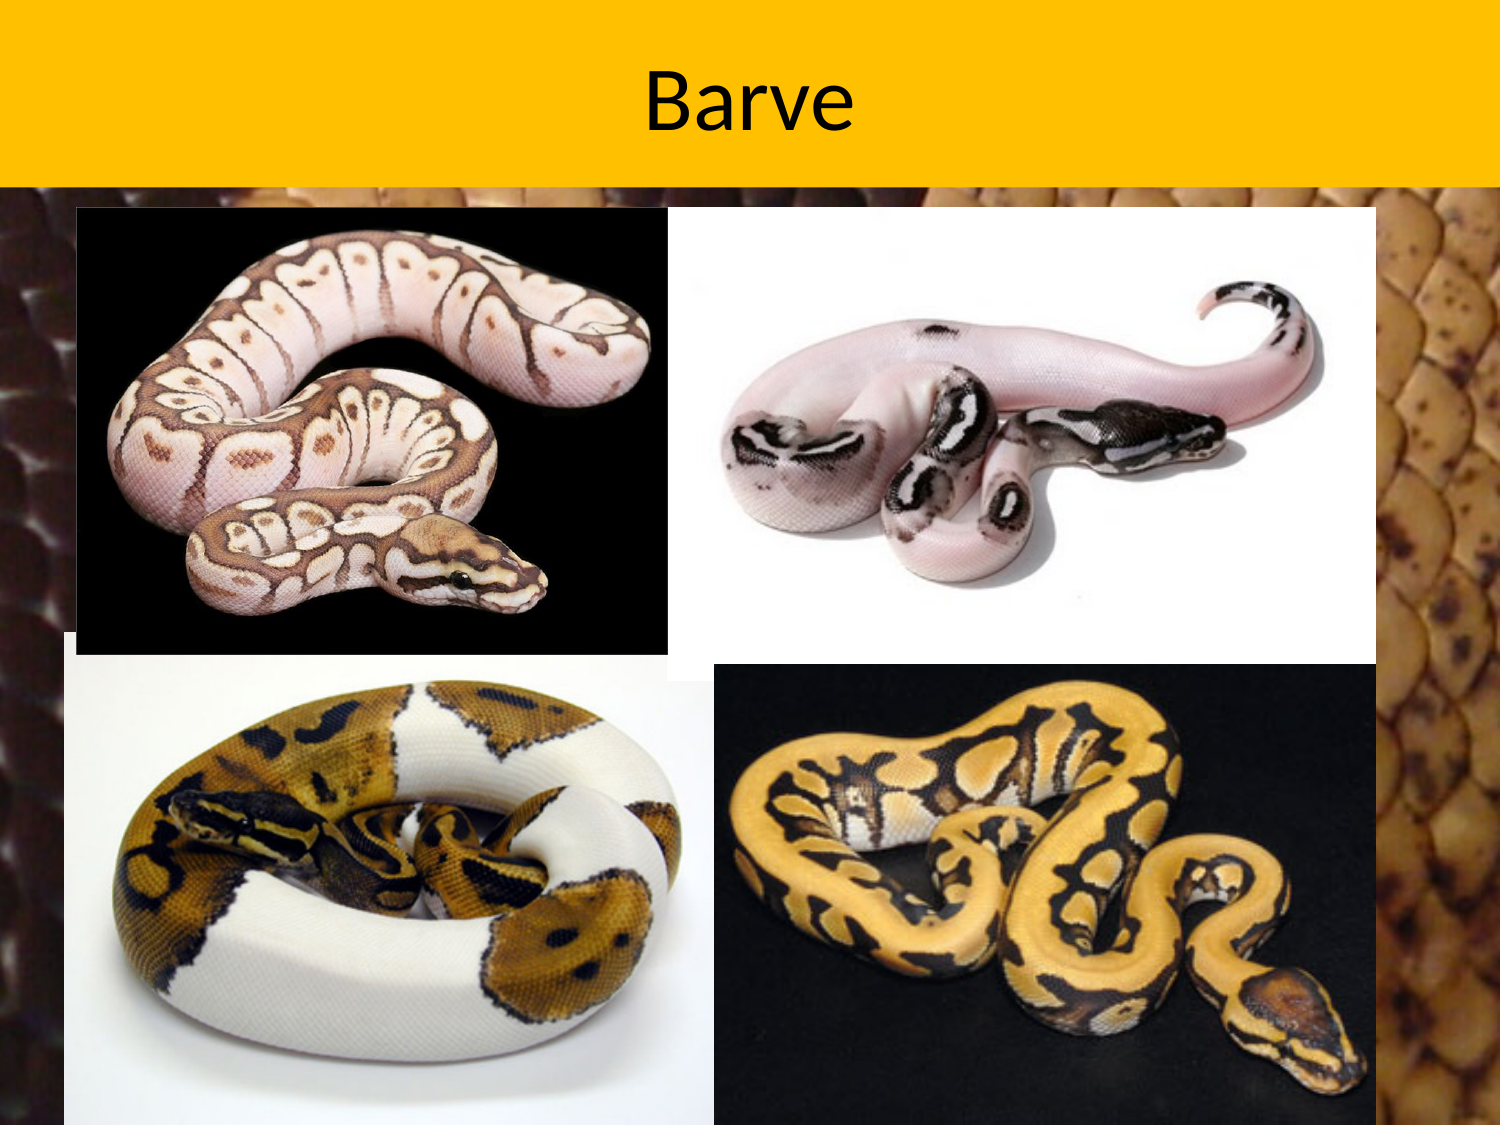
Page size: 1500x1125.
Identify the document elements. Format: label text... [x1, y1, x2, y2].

title Barve [0, 0, 1500, 188]
picture [0, 188, 1500, 1125]
